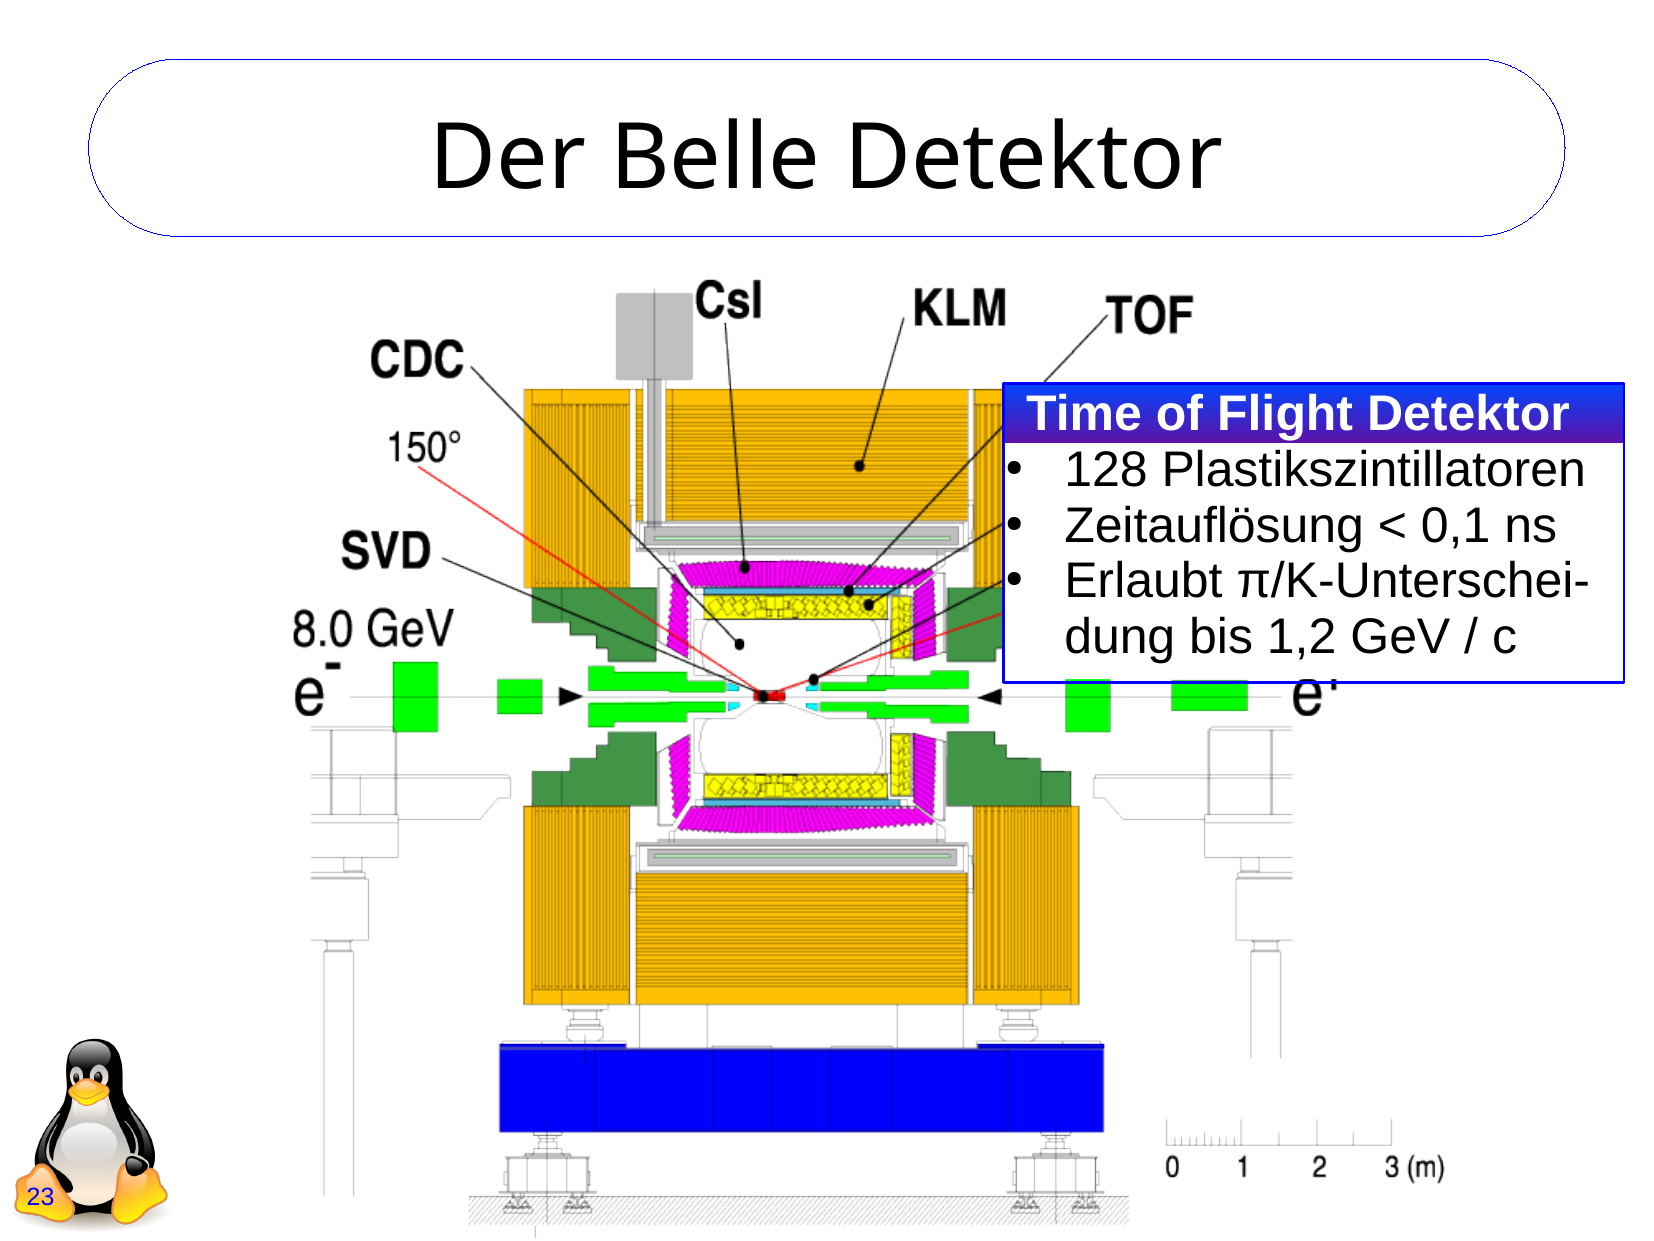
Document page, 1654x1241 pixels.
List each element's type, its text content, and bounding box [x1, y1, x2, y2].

text_box Time of Flight Detektor 128 Plastikszintillatoren Zeitauflösung < 0,1 ns Erlaubt π/K-Unterschei-dung bis 1,2 GeV / c [1003, 383, 1625, 683]
picture [292, 265, 1447, 1239]
picture [2, 1030, 178, 1241]
title Der Belle Detektor [82, 56, 1571, 250]
